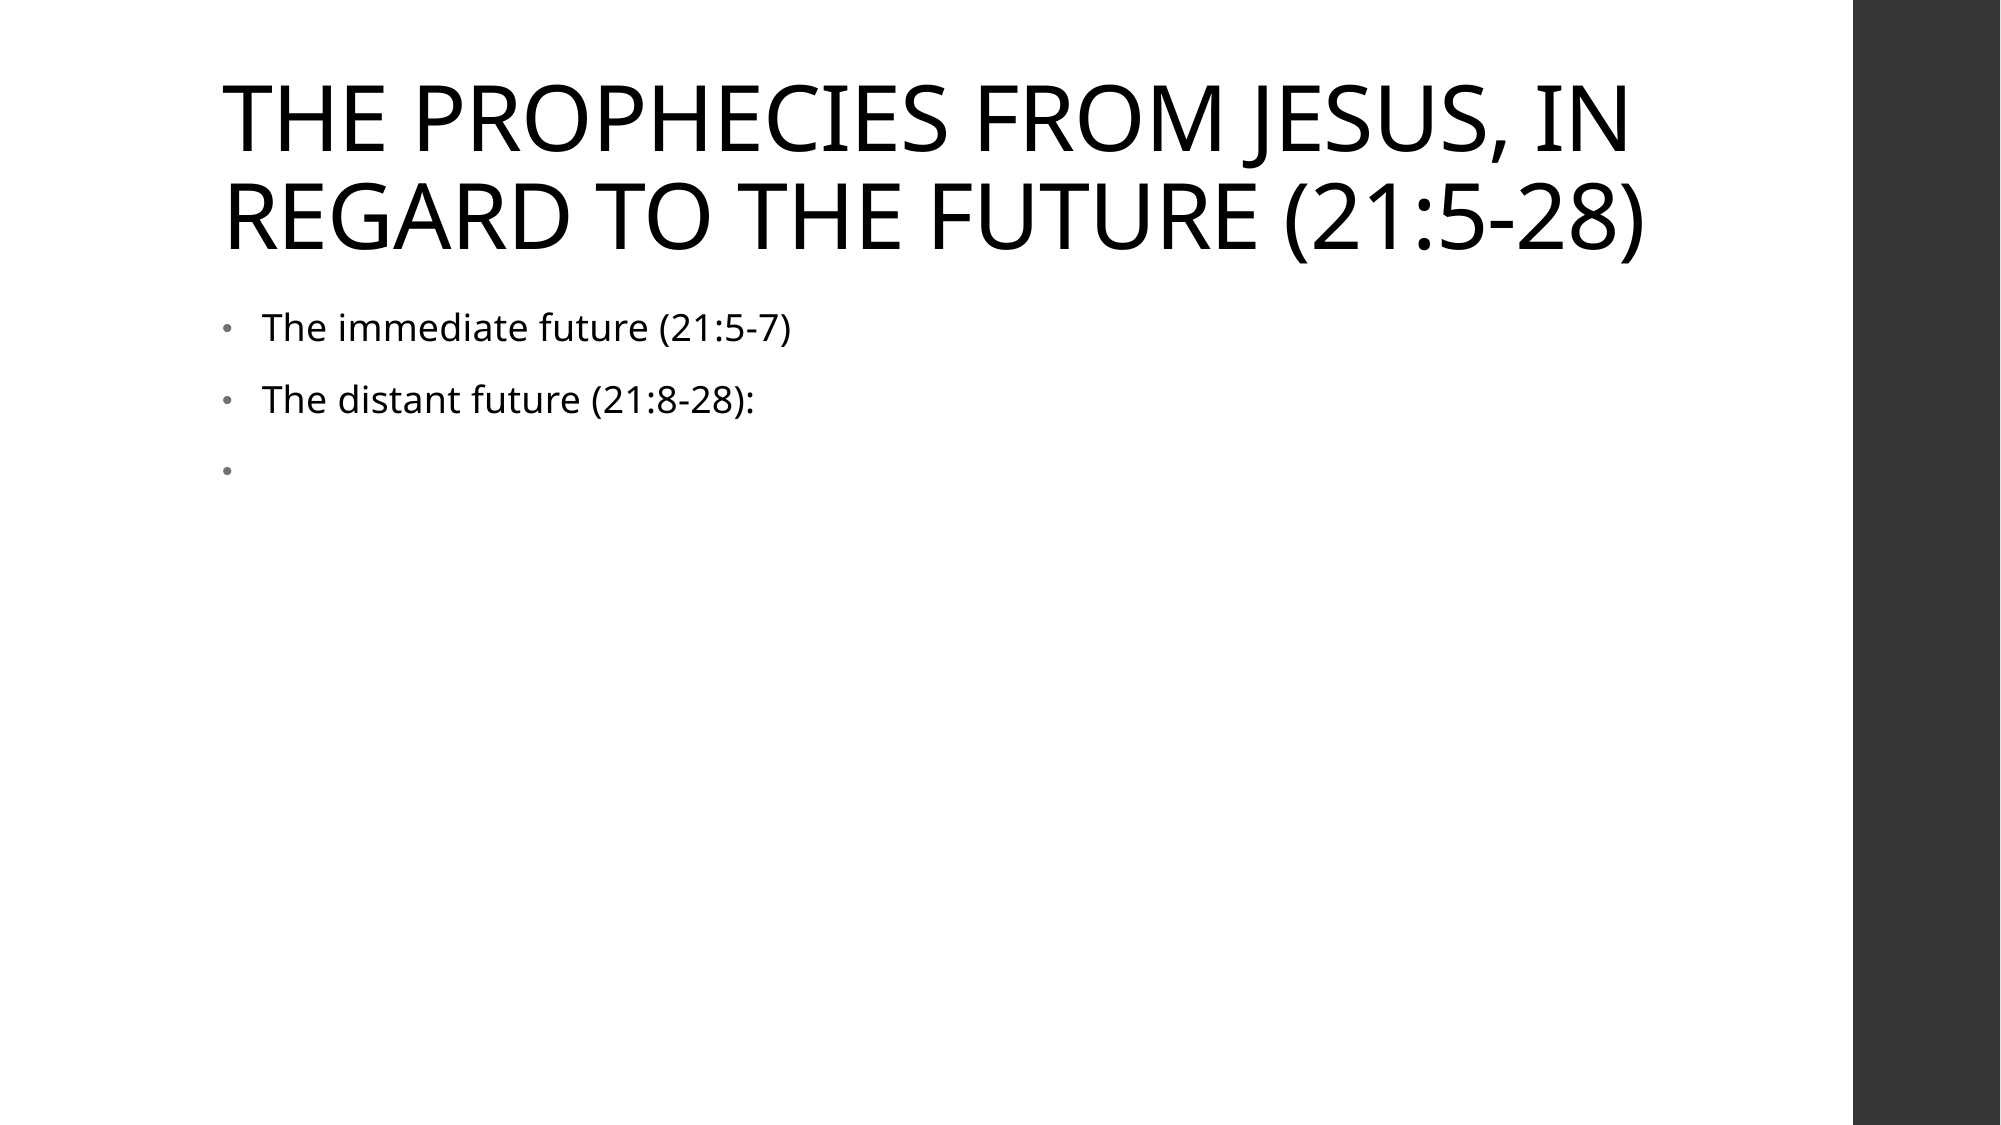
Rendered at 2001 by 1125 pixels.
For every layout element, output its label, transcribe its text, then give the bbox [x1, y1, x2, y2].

list The immediate future (21:5-7) The distant future (21:8-28): [206, 299, 1617, 1014]
title THE PROPHECIES FROM JESUS, IN REGARD TO THE FUTURE (21:5-28) [206, 60, 1797, 278]
